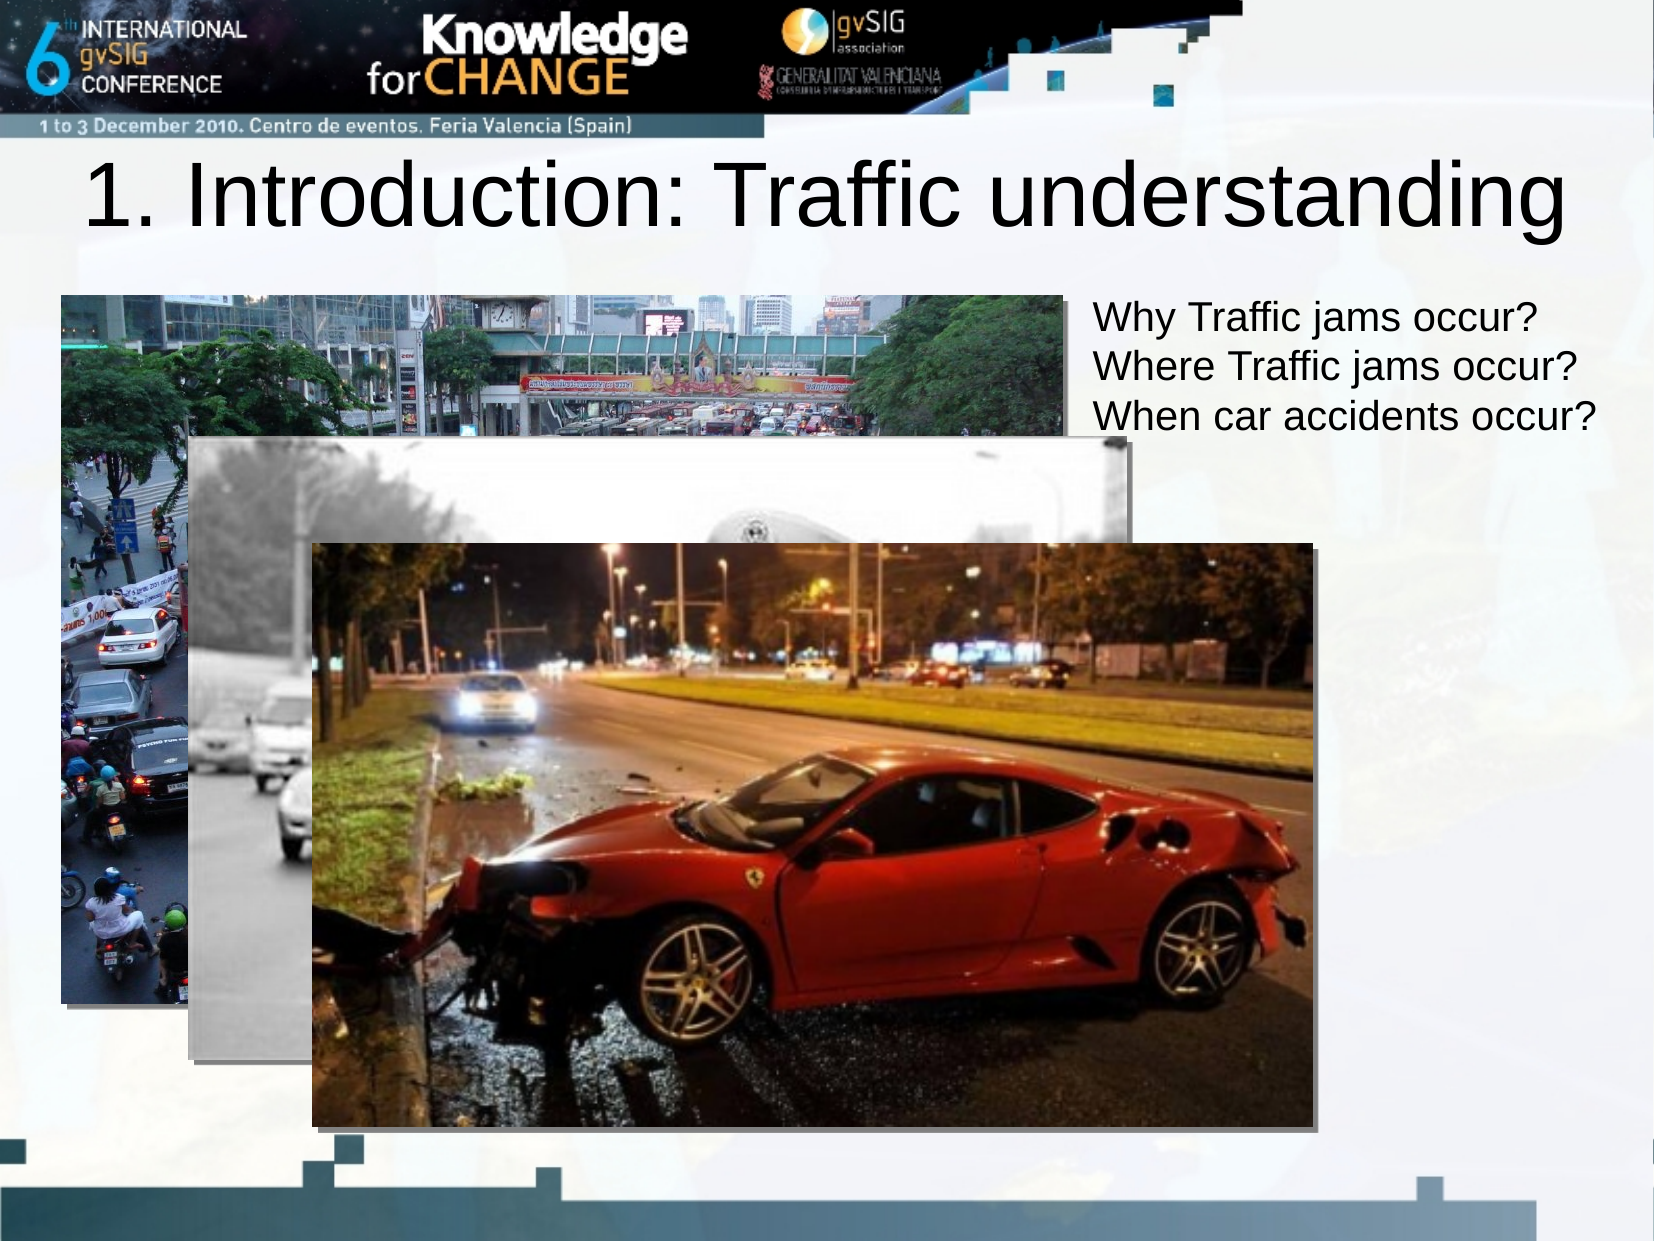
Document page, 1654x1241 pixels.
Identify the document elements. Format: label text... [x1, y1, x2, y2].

text_box Why Traffic jams occur? [1092, 291, 1654, 336]
text_box When car accidents occur? [1092, 377, 1654, 455]
title 1. Introduction: Traffic understanding [82, 98, 1571, 291]
picture [0, 0, 1654, 1241]
text_box Where Traffic jams occur? [1092, 336, 1654, 377]
